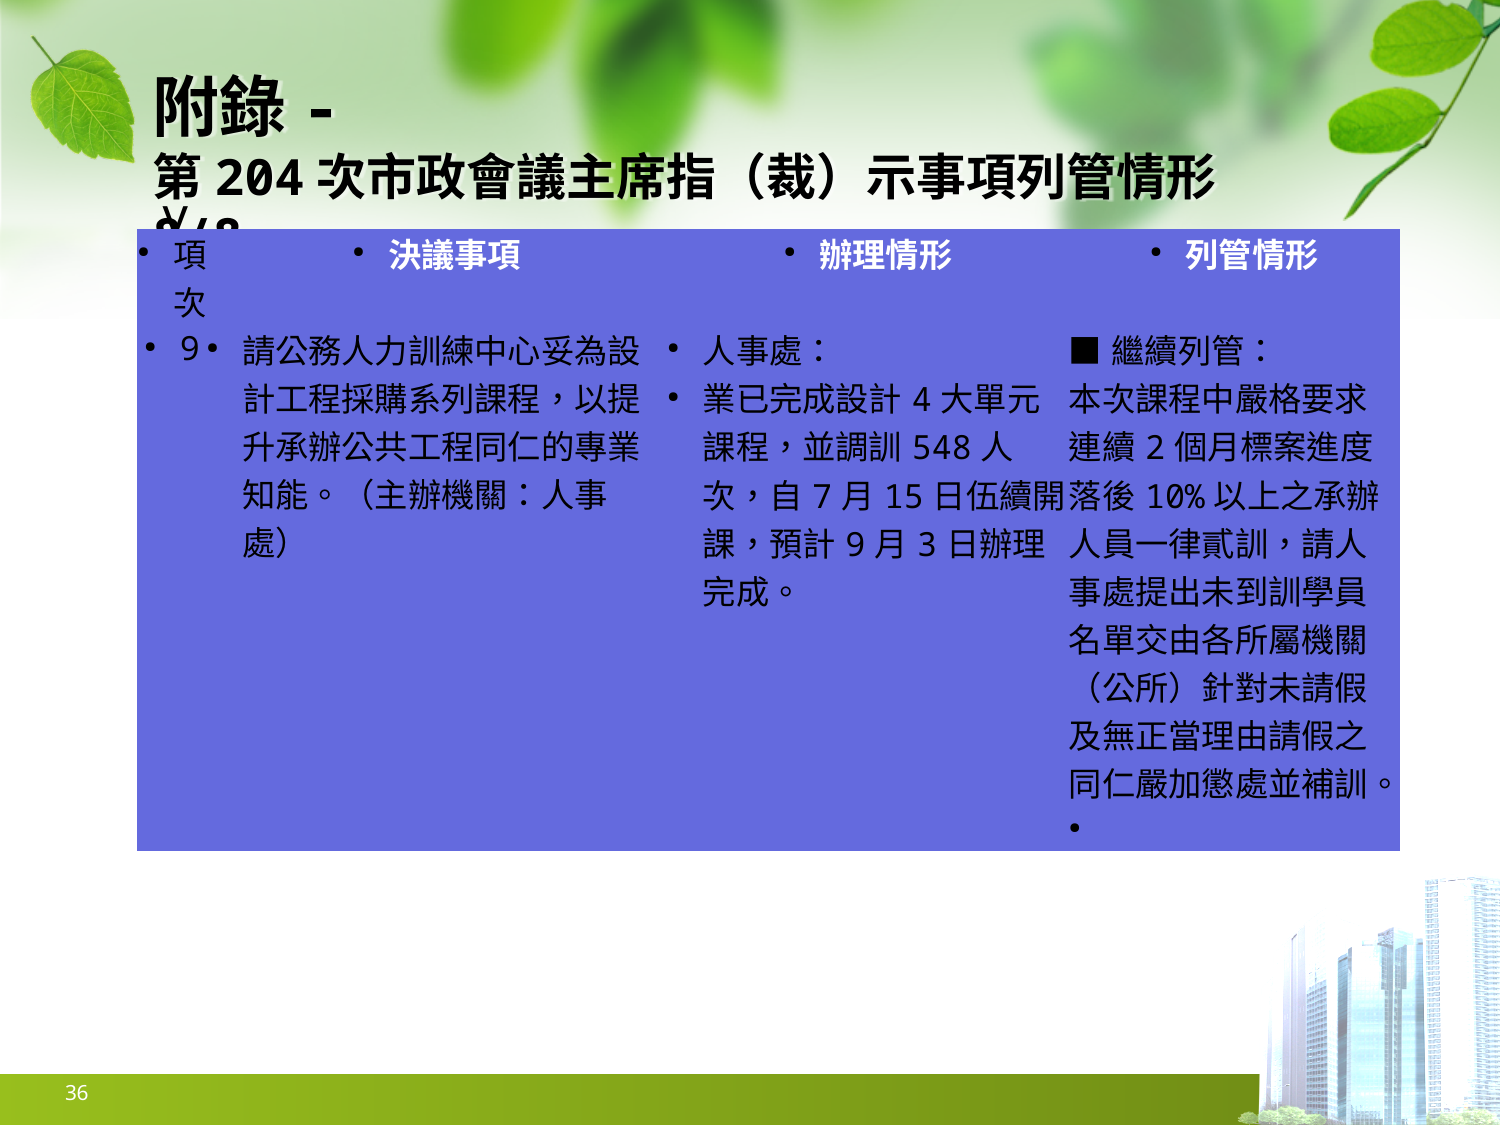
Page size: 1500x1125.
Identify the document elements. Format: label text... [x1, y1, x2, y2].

table_cell 人事處： 業已完成設計4大單元課程，並調訓548人次，自7月15日伍續開課，預計9月3日辦理完成。 [667, 325, 1069, 851]
title 附錄- 第204次市政會議主席指（裁）示事項列管情形 8/8 [137, 57, 1325, 150]
text_box 36 [50, 1072, 138, 1113]
table_header 列管情形 [1069, 229, 1400, 325]
table_cell ■繼續列管： 本次課程中嚴格要求連續2個月標案進度落後10%以上之承辦人員一律貳訓，請人事處提出未到訓學員名單交由各所屬機關（公所）針對未請假及無正當理由請假之同仁嚴加懲處並補訓。 [1069, 325, 1400, 851]
table_header 決議事項 [207, 229, 667, 325]
table_header 辦理情形 [667, 229, 1069, 325]
table_header 項次 [137, 229, 207, 325]
list [147, 172, 1317, 229]
table_cell 請公務人力訓練中心妥為設計工程採購系列課程，以提升承辦公共工程同仁的專業知能。（主辦機關：人事處） [207, 325, 667, 851]
table_cell 9 [137, 325, 207, 851]
